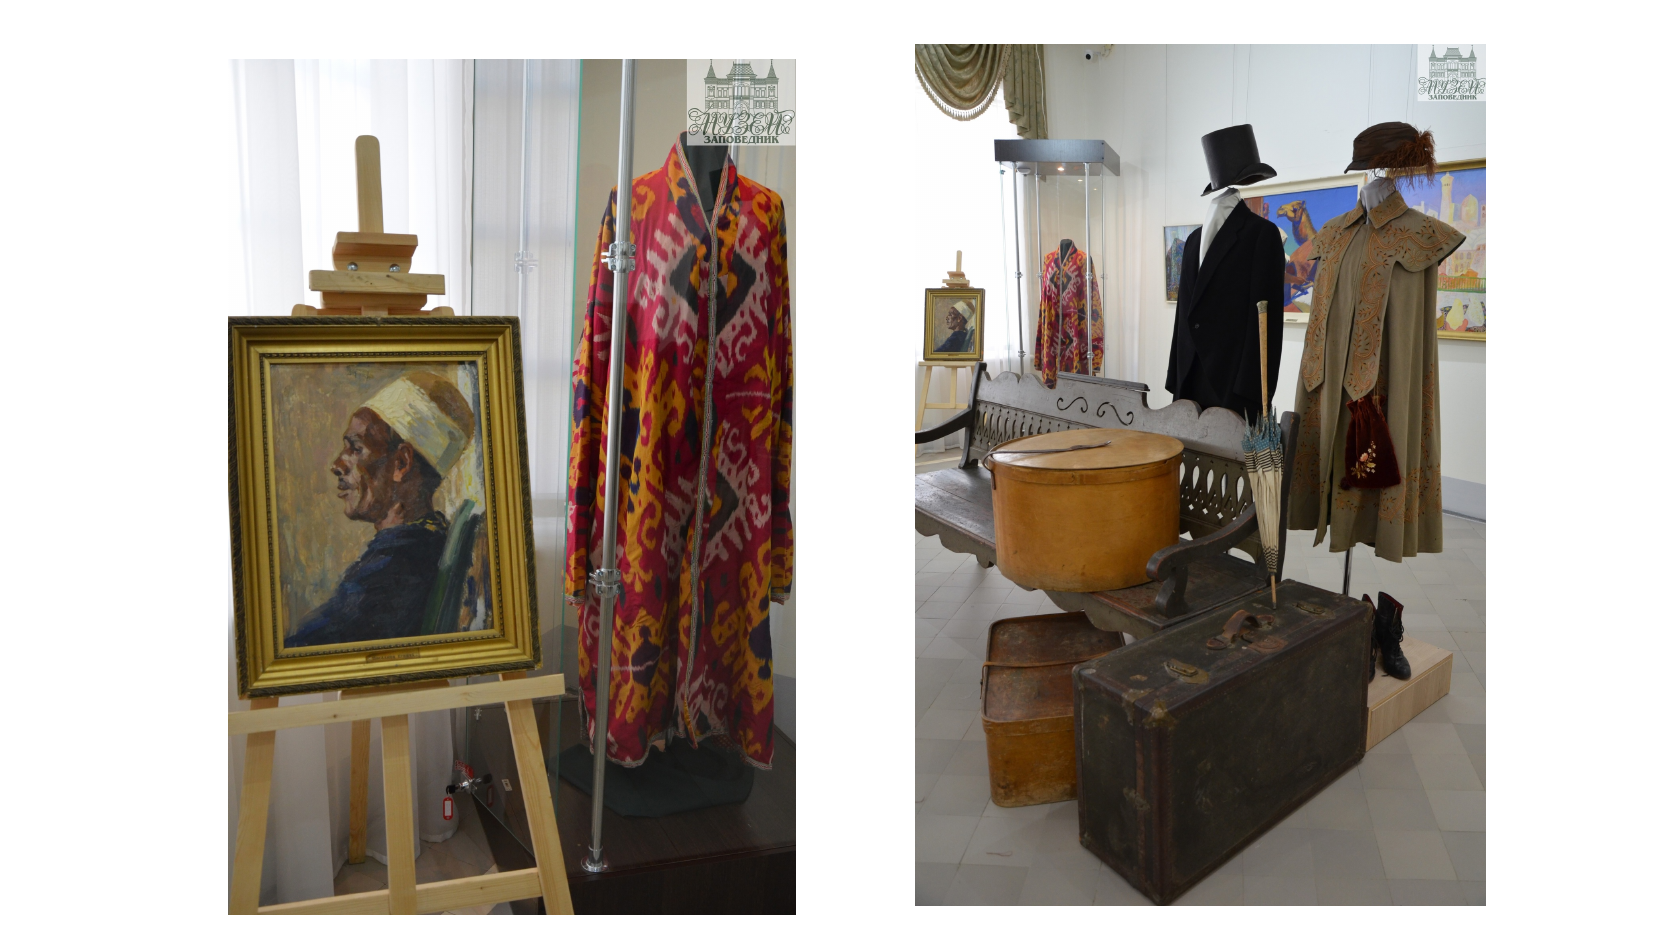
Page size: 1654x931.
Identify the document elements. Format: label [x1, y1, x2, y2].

picture [915, 45, 1486, 906]
picture [228, 60, 796, 916]
